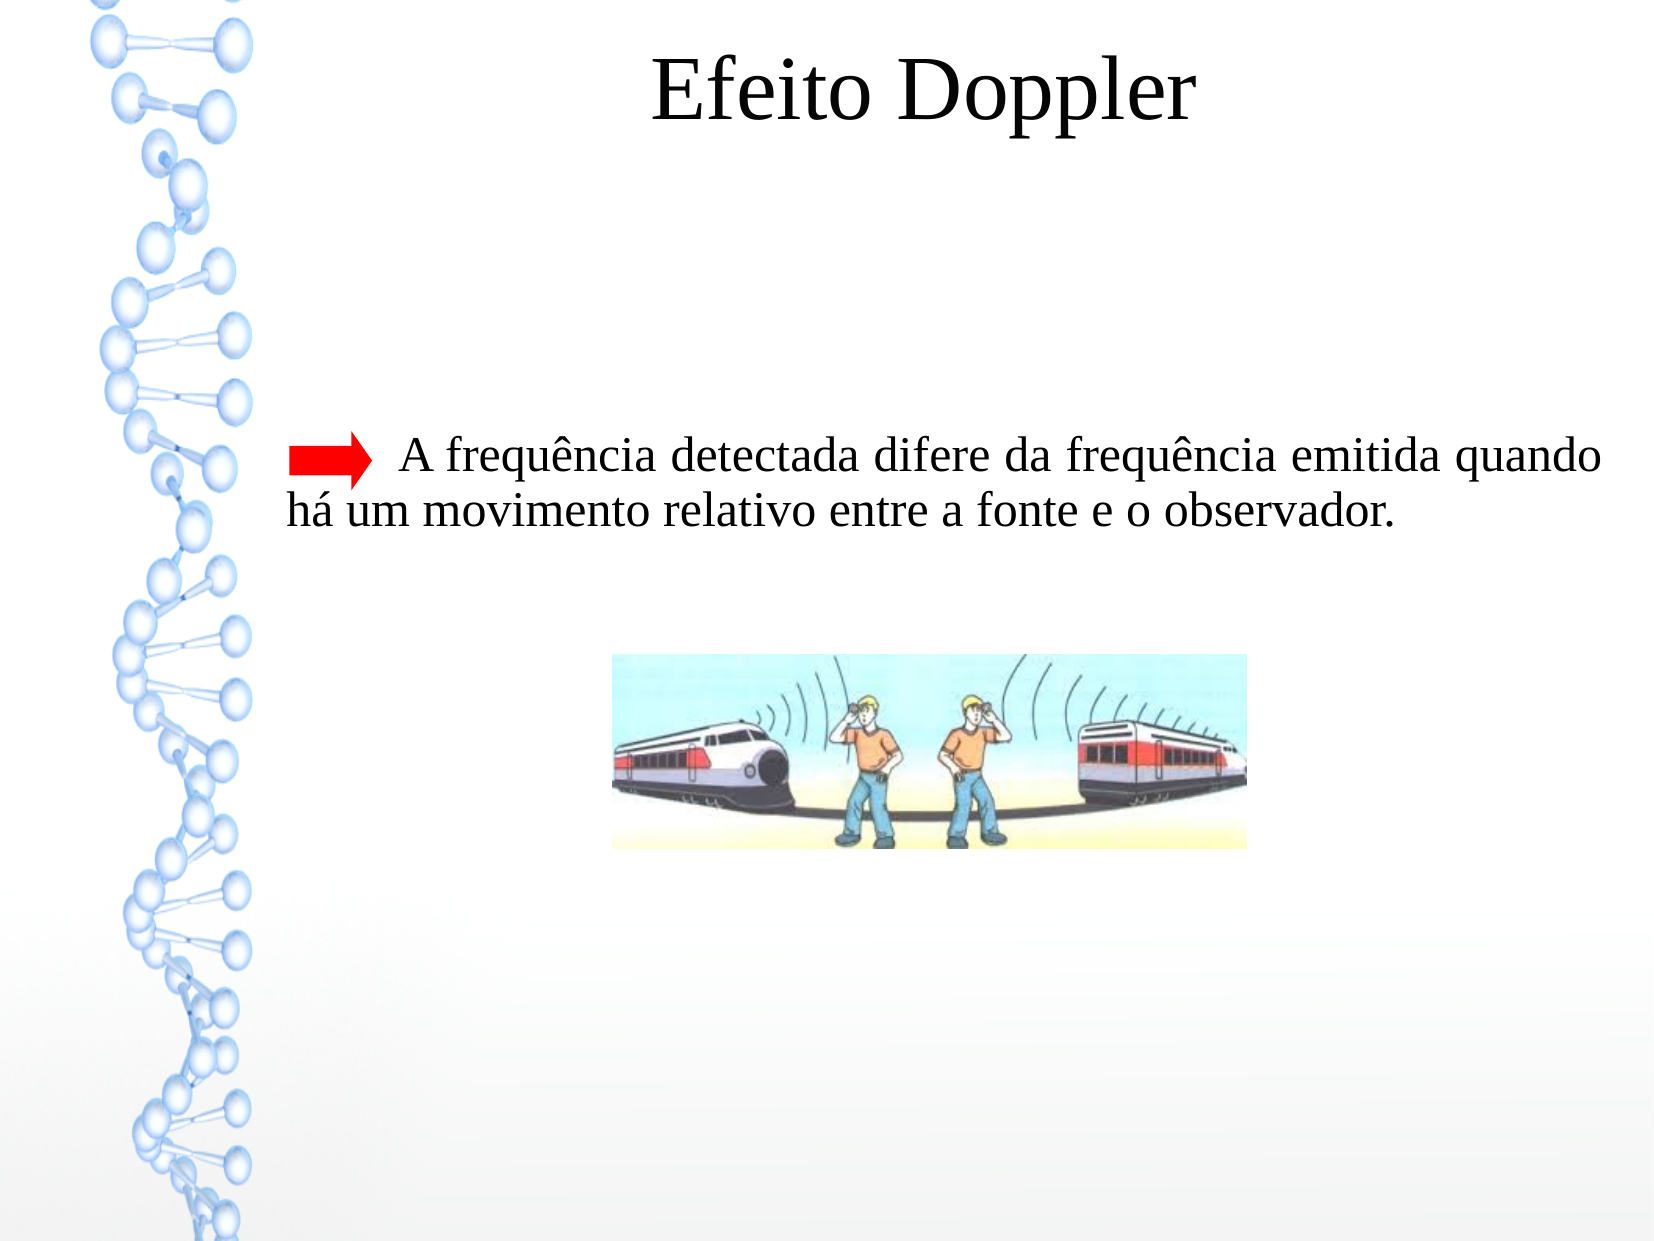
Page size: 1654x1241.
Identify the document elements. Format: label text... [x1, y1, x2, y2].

text_box [289, 431, 373, 491]
title Efeito Doppler [265, 37, 1583, 140]
text_box A frequência detectada difere da frequência emitida quando há um movimento relativo entre a fonte e o observador. [271, 419, 1619, 987]
picture [0, 0, 1654, 1241]
